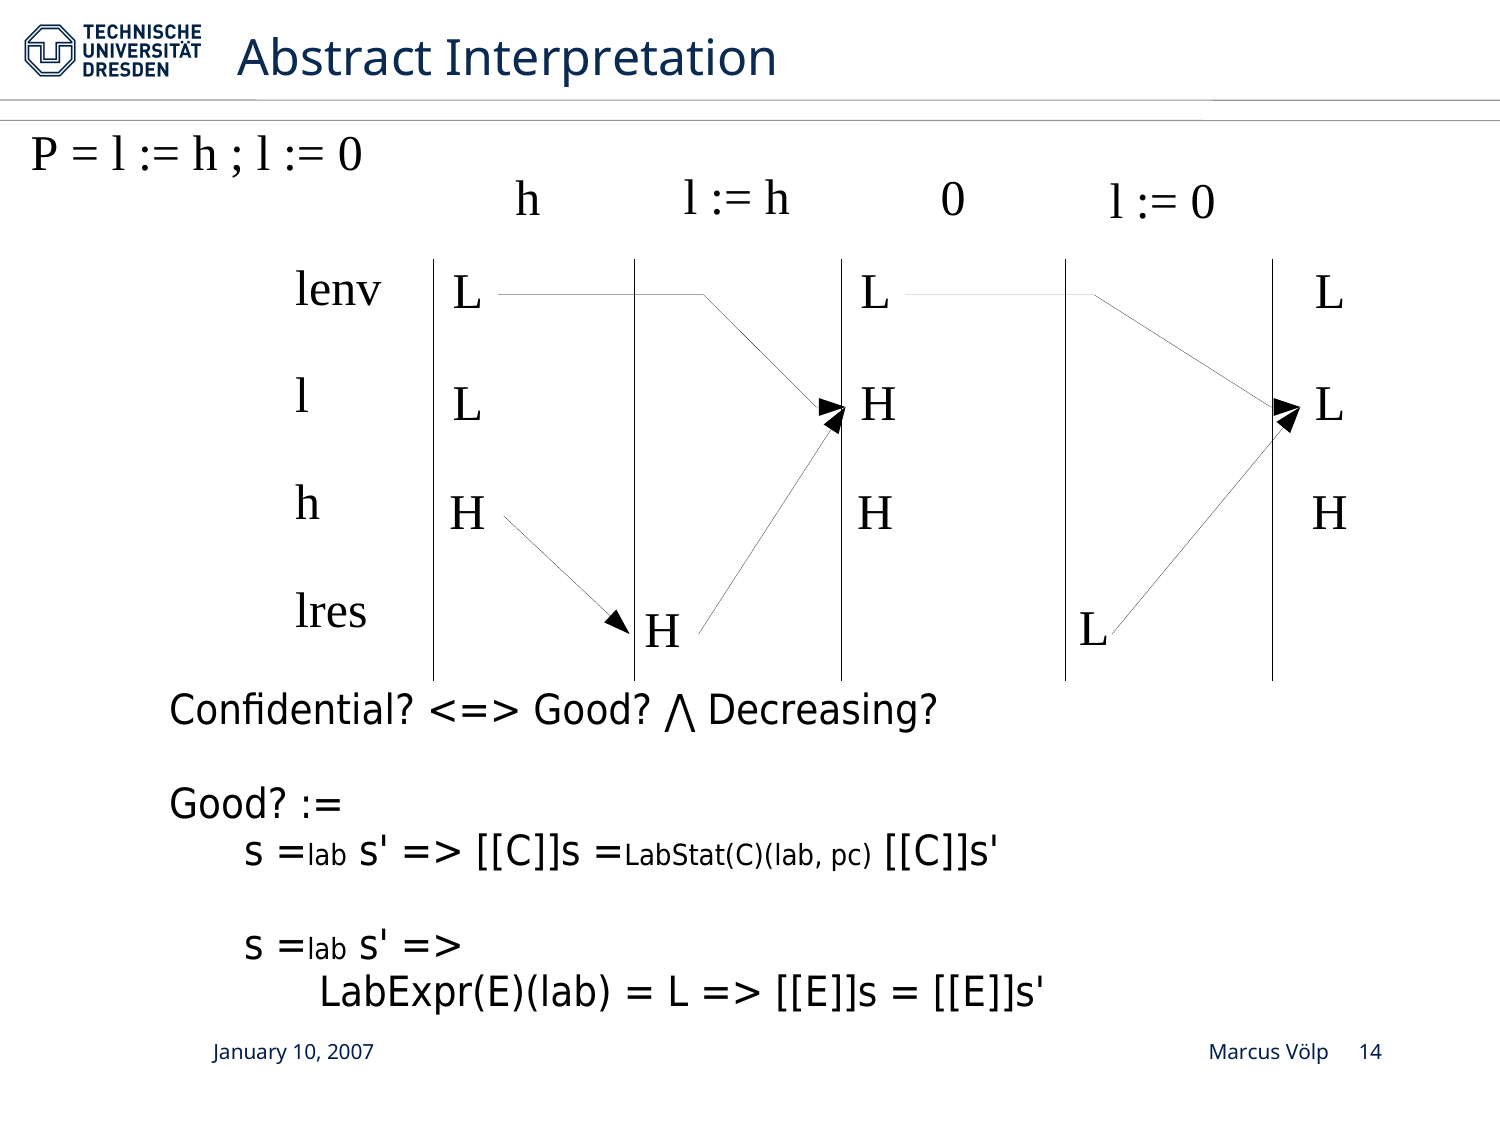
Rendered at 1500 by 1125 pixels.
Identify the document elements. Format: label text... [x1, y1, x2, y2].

text_box L [1300, 370, 1360, 444]
text_box lenv l h lres [280, 255, 406, 668]
text_box H [434, 479, 504, 553]
text_box h [500, 165, 560, 239]
text_box H [845, 370, 915, 444]
text_box P = l := h ; l := 0 [15, 120, 436, 194]
title Abstract Interpretation [237, 19, 1437, 92]
text_box L [1300, 258, 1360, 332]
text_box L [845, 258, 906, 332]
text_box 0 [925, 164, 985, 239]
text_box L [438, 370, 498, 444]
text_box L [1064, 595, 1124, 669]
text_box H [842, 479, 912, 553]
picture [24, 24, 201, 77]
text_box l := h [669, 164, 824, 238]
text_box l := 0 [1094, 168, 1249, 242]
text_box H [1296, 479, 1366, 553]
text_box L [438, 258, 498, 332]
text_box H [629, 597, 699, 671]
text_box Confidential? <=> Good? ⋀ Decreasing? Good? := s =lab s' => [[C]]s =LabStat(C)(lab, pc) [[C]]s' s =lab s' => LabExpr(E)(lab) = L => [[E]]s = [[E]]s' [154, 679, 1316, 1082]
